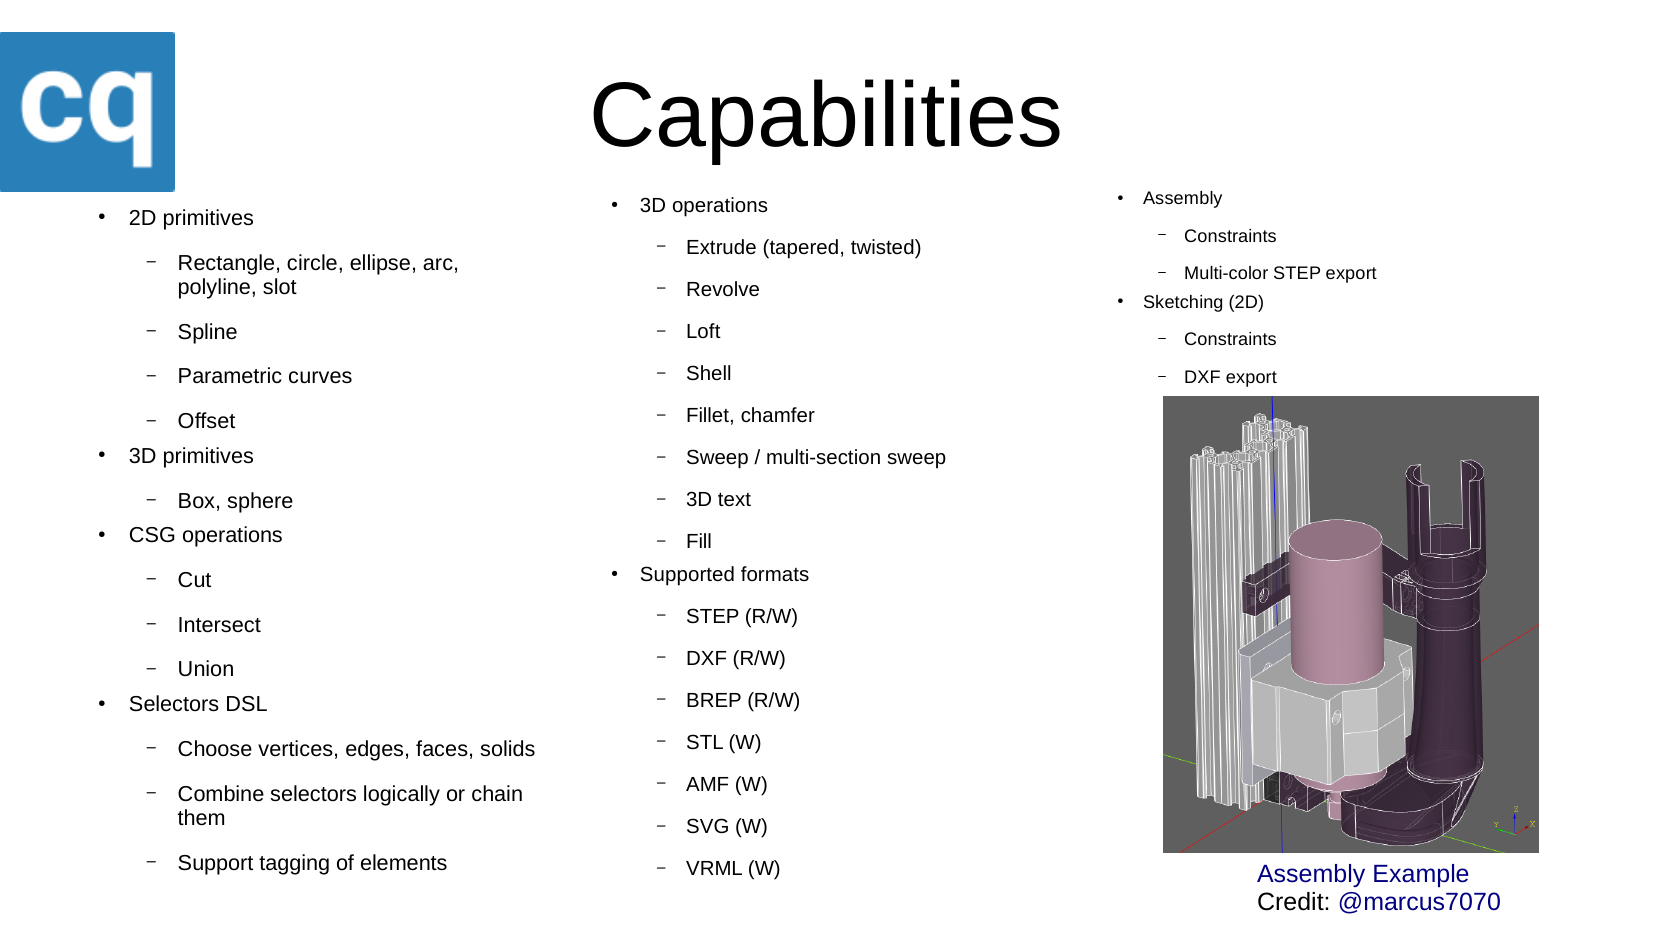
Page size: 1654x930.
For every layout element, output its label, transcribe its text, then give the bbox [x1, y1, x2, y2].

list Assembly Constraints Multi-color STEP export Sketching (2D) Constraints DXF export [1104, 188, 1562, 391]
text_box Assembly Example Credit: @marcus7070 [1242, 852, 1517, 924]
list 2D primitives Rectangle, circle, ellipse, arc, polyline, slot Spline Parametric curves Offset 3D primitives Box, sphere CSG operations Cut Intersect Union Selectors DSL Choose vertices, edges, faces, solids Combine selectors logically or chain them Support tagging of elements [82, 205, 541, 901]
picture [0, 32, 175, 192]
title Capabilities [82, 37, 1571, 193]
list 3D operations Extrude (tapered, twisted) Revolve Loft Shell Fillet, chamfer Sweep / multi-section sweep 3D text Fill Supported formats STEP (R/W) DXF (R/W) BREP (R/W) STL (W) AMF (W) SVG (W) VRML (W) [596, 193, 1054, 889]
picture [1163, 396, 1539, 853]
